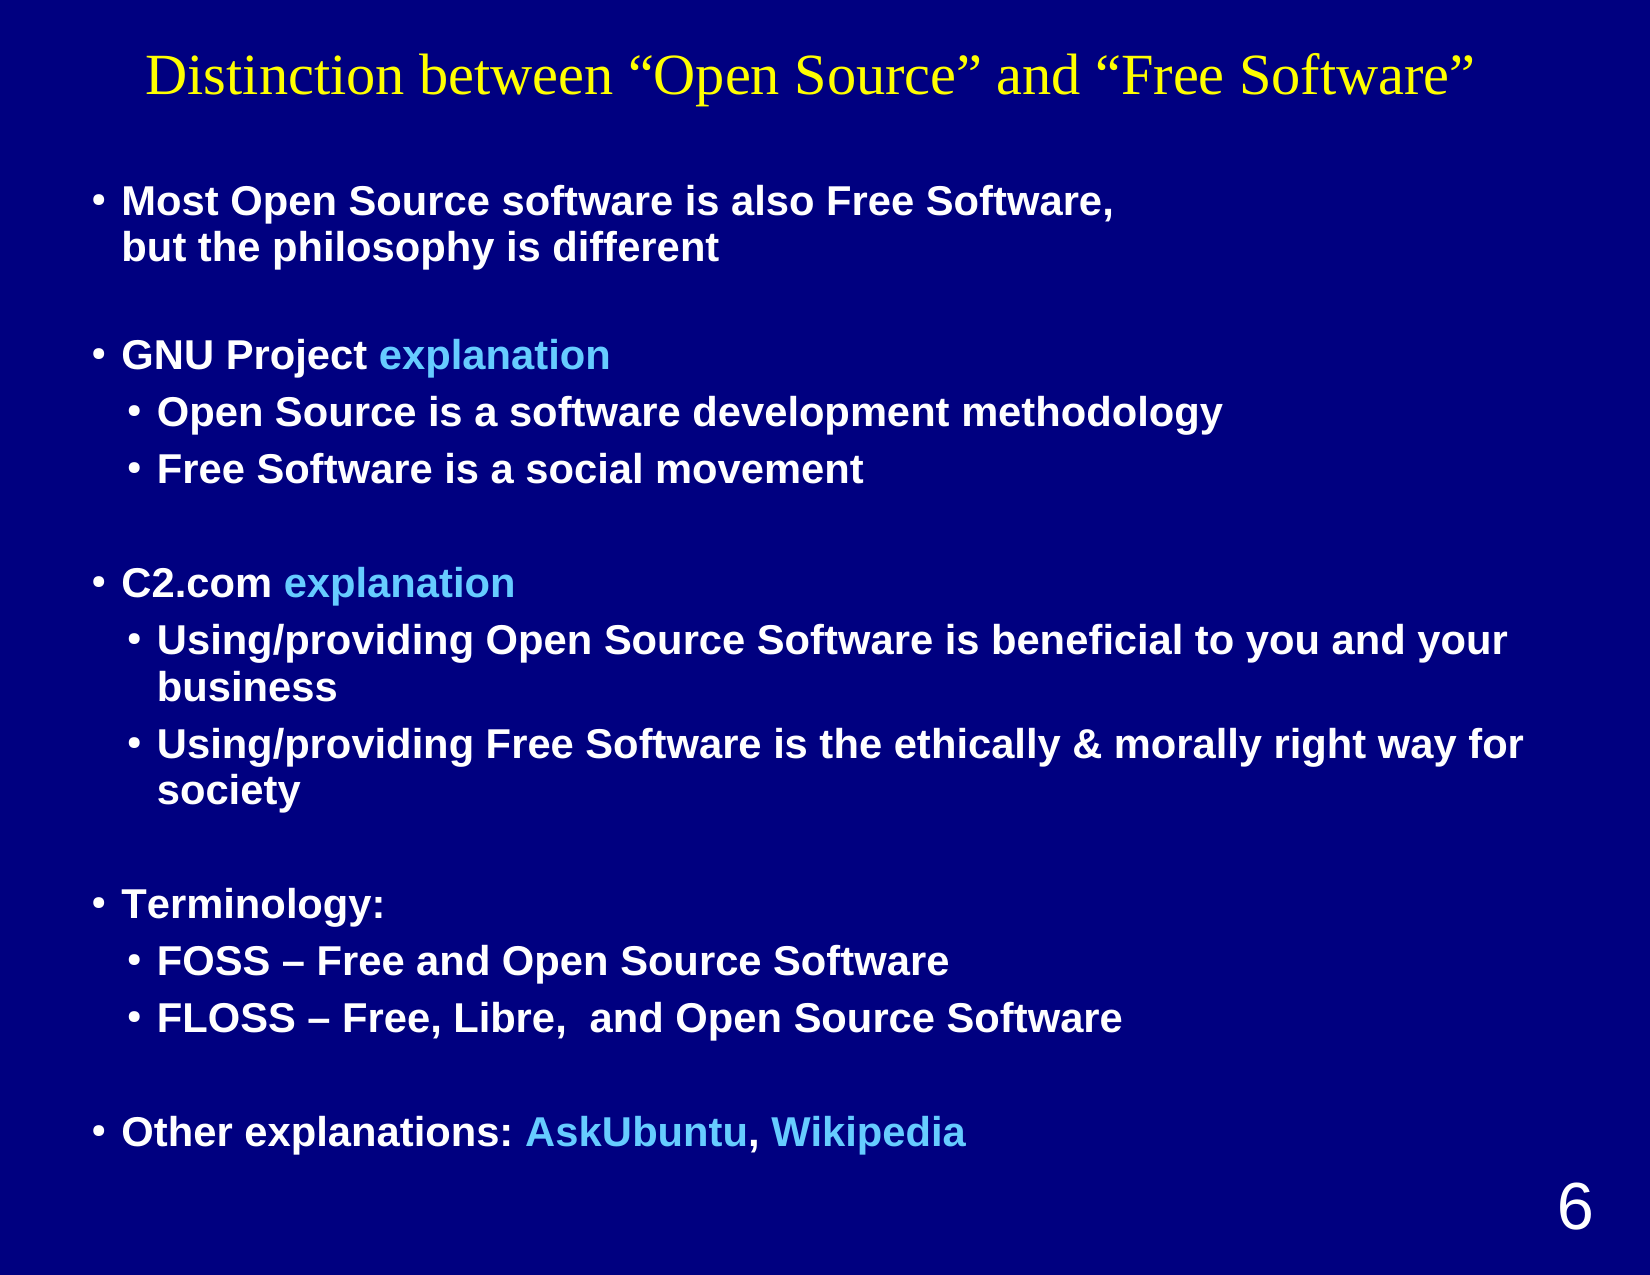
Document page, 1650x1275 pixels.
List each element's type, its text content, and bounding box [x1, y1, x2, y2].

title Distinction between “Open Source” and “Free Software” [68, 0, 1568, 158]
list Most Open Source software is also Free Software, but the philosophy is different GNU Project explanation Open Source is a software development methodology Free Software is a social movement C2.com explanation Using/providing Open Source Software is beneficial to you and your business Using/providing Free Software is the ethically & morally right way for society Terminology: FOSS – Free and Open Source Software FLOSS – Free, Libre, and Open Source Software Other explanations: AskUbuntu, Wikipedia [41, 169, 1613, 1215]
